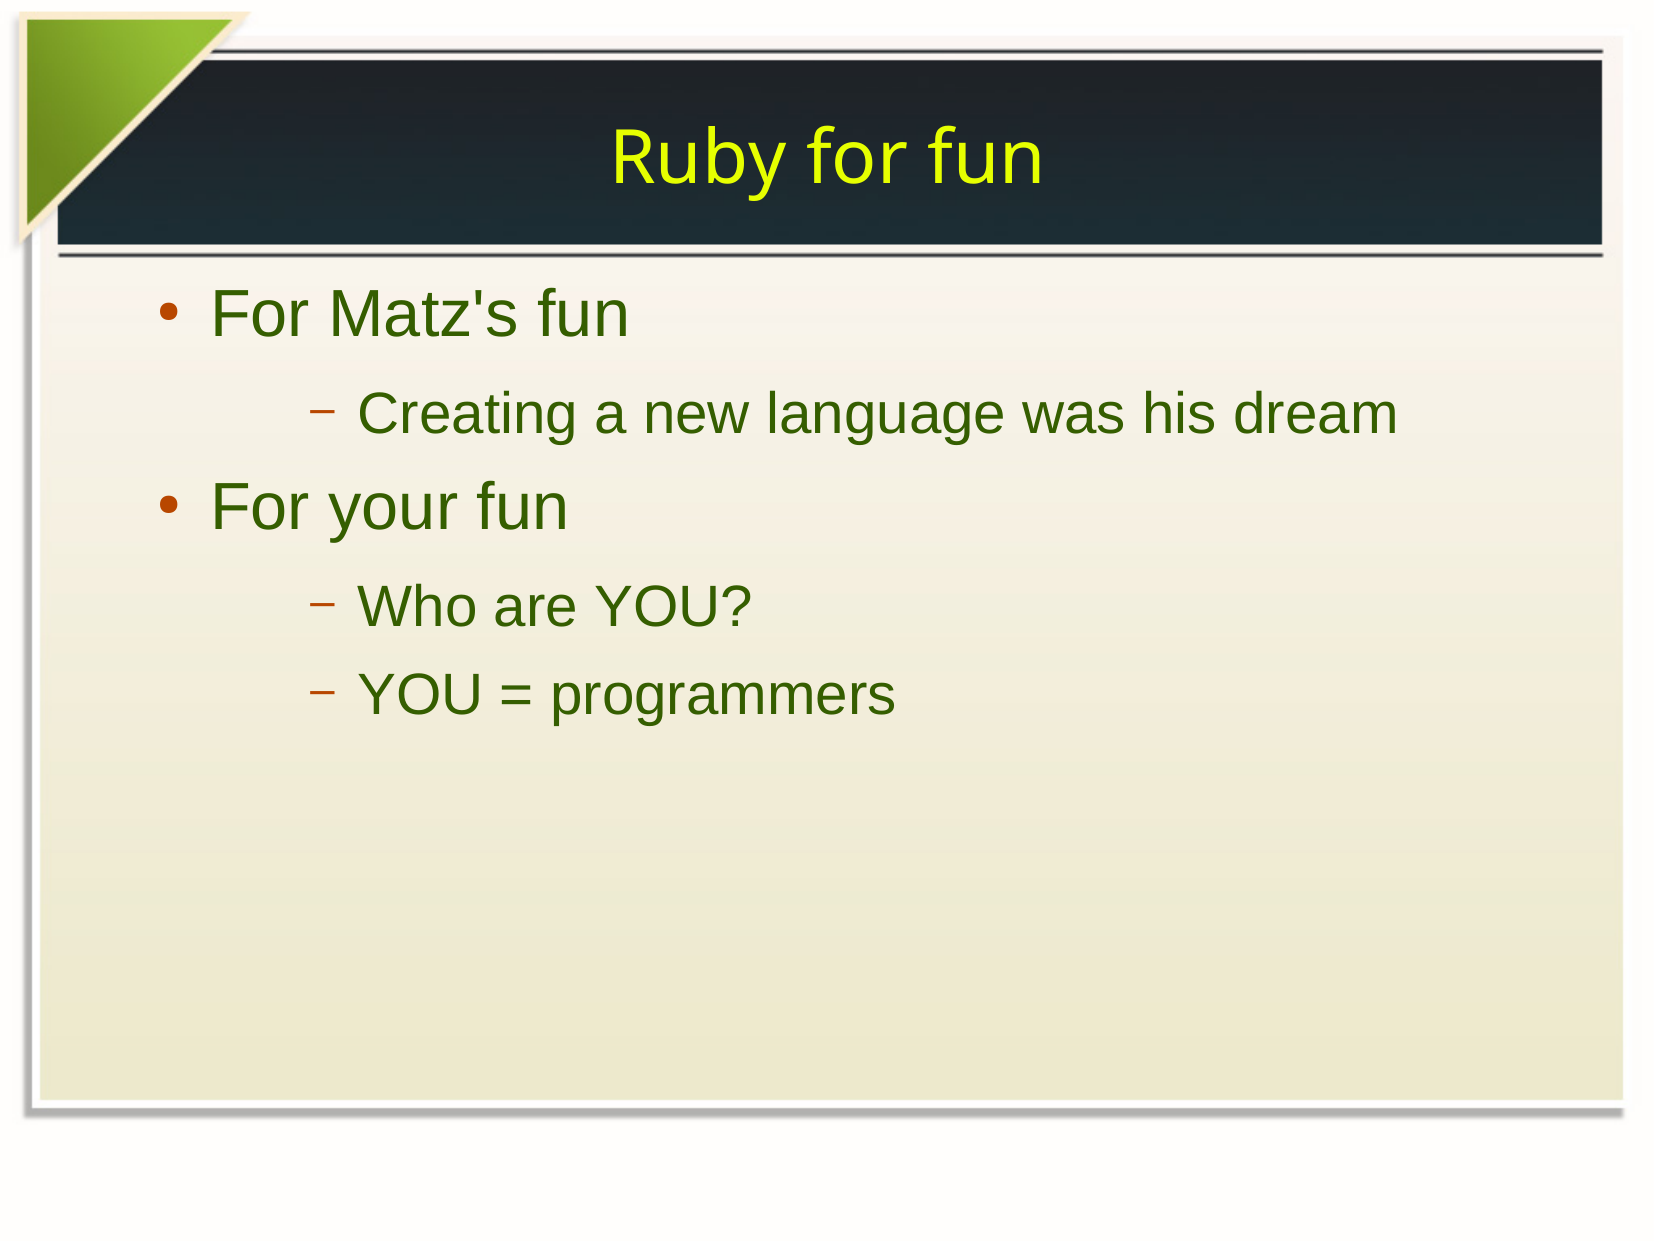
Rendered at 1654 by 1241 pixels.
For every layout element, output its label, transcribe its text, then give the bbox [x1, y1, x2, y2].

title Ruby for fun [121, 73, 1534, 237]
picture [0, 0, 1654, 1241]
list For Matz's fun Creating a new language was his dream For your fun Who are YOU? YOU = programmers [121, 276, 1534, 1087]
